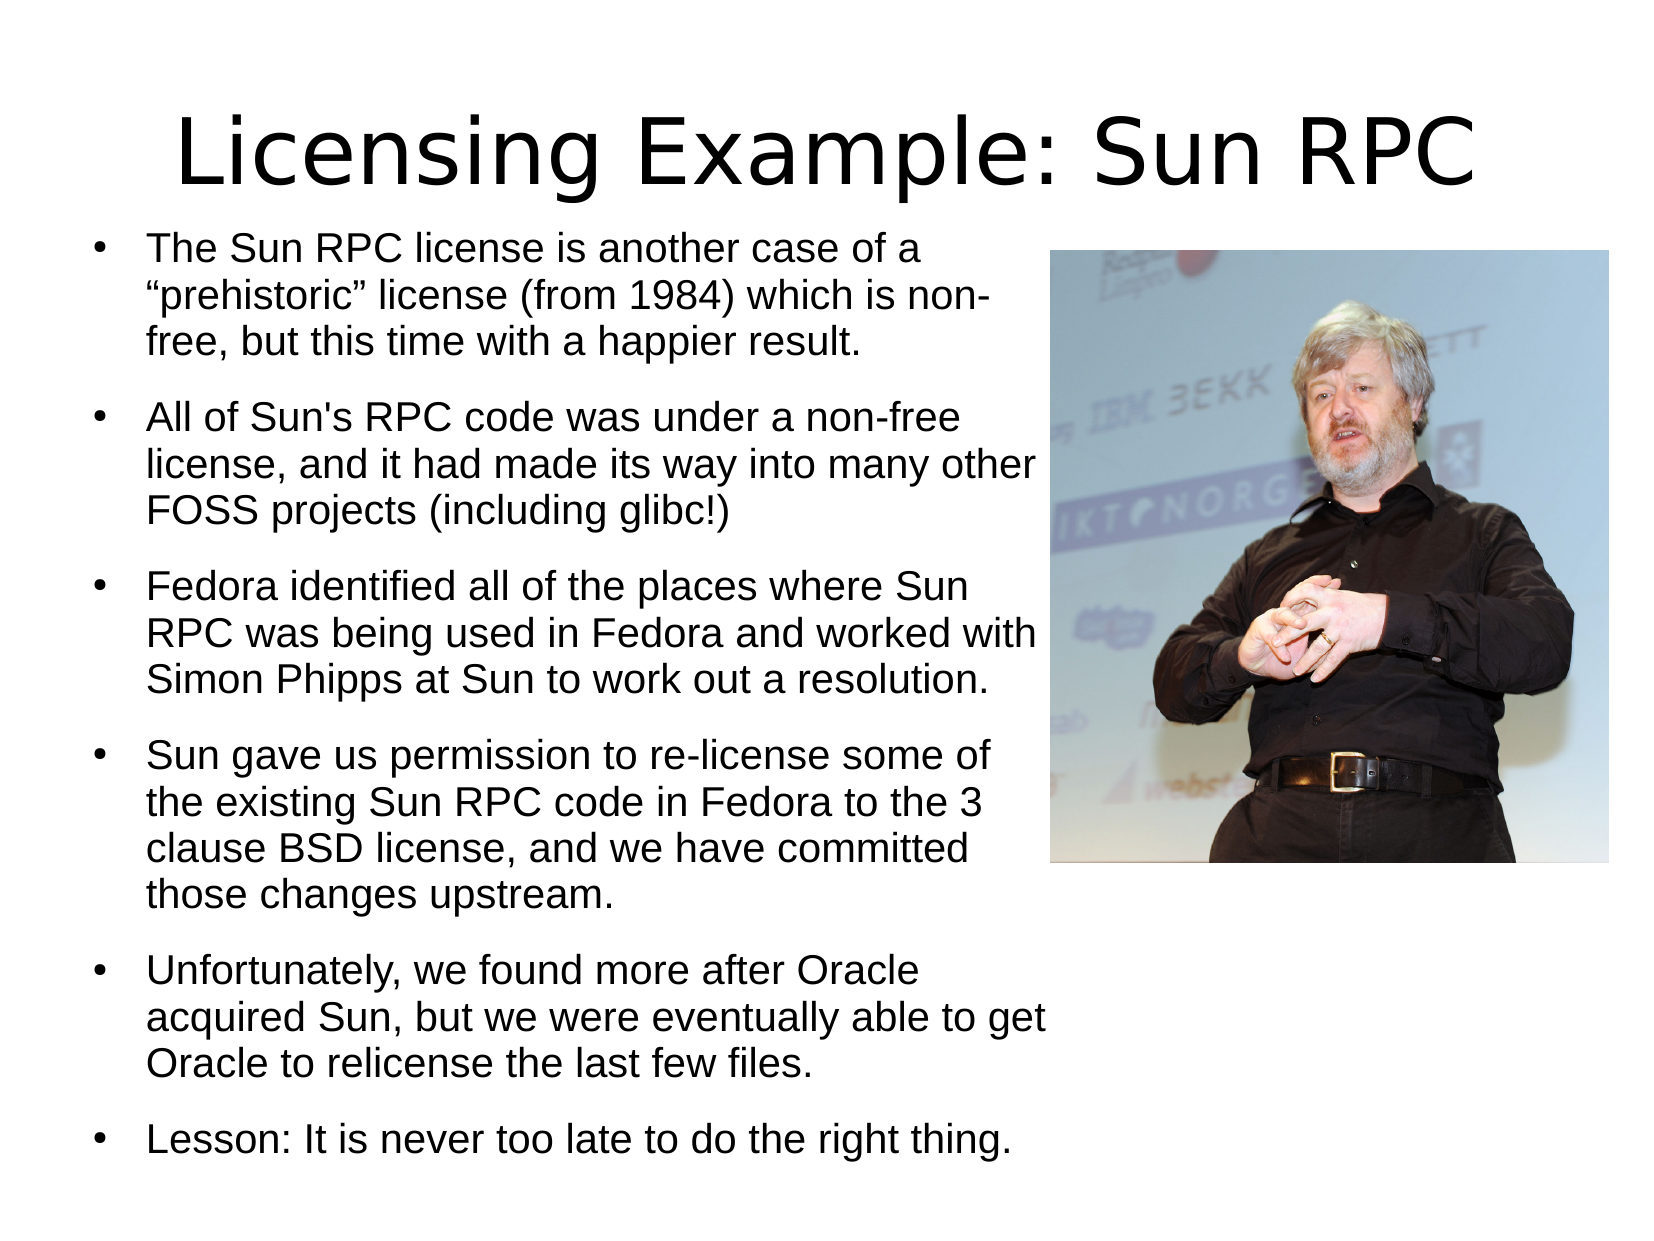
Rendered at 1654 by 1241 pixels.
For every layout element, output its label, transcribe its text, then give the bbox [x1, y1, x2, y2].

title Licensing Example: Sun RPC [82, 49, 1571, 250]
list The Sun RPC license is another case of a “prehistoric” license (from 1984) which is non-free, but this time with a happier result. All of Sun's RPC code was under a non-free license, and it had made its way into many other FOSS projects (including glibc!) Fedora identified all of the places where Sun RPC was being used in Fedora and worked with Simon Phipps at Sun to work out a resolution. Sun gave us permission to re-license some of the existing Sun RPC code in Fedora to the 3 clause BSD license, and we have committed those changes upstream. Unfortunately, we found more after Oracle acquired Sun, but we were eventually able to get Oracle to relicense the last few files. Lesson: It is never too late to do the right thing. [75, 225, 1051, 1163]
picture [1051, 250, 1609, 863]
